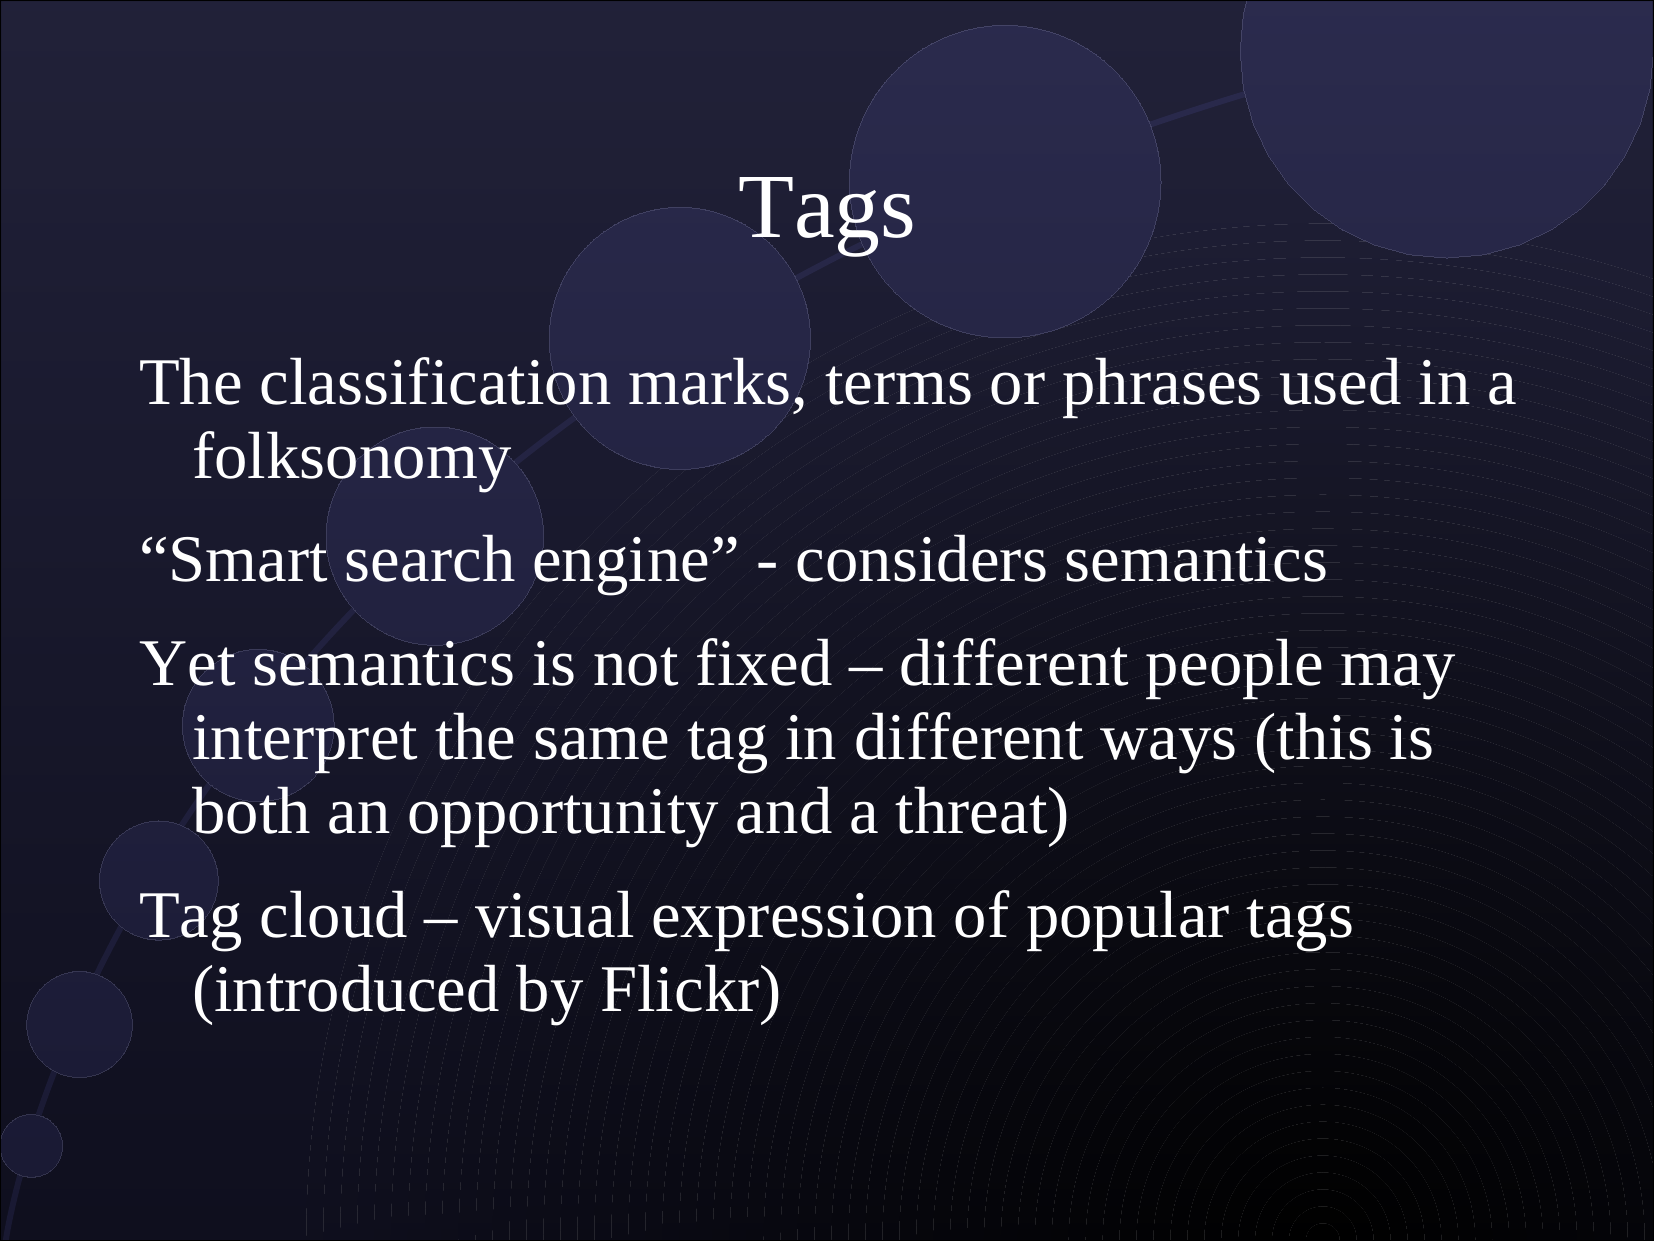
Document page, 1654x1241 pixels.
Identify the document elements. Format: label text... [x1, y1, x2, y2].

list The classification marks, terms or phrases used in a folksonomy “Smart search engine” - considers semantics Yet semantics is not fixed – different people may interpret the same tag in different ways (this is both an opportunity and a threat) Tag cloud – visual expression of popular tags (introduced by Flickr) [121, 344, 1534, 1130]
title Tags [121, 102, 1534, 311]
